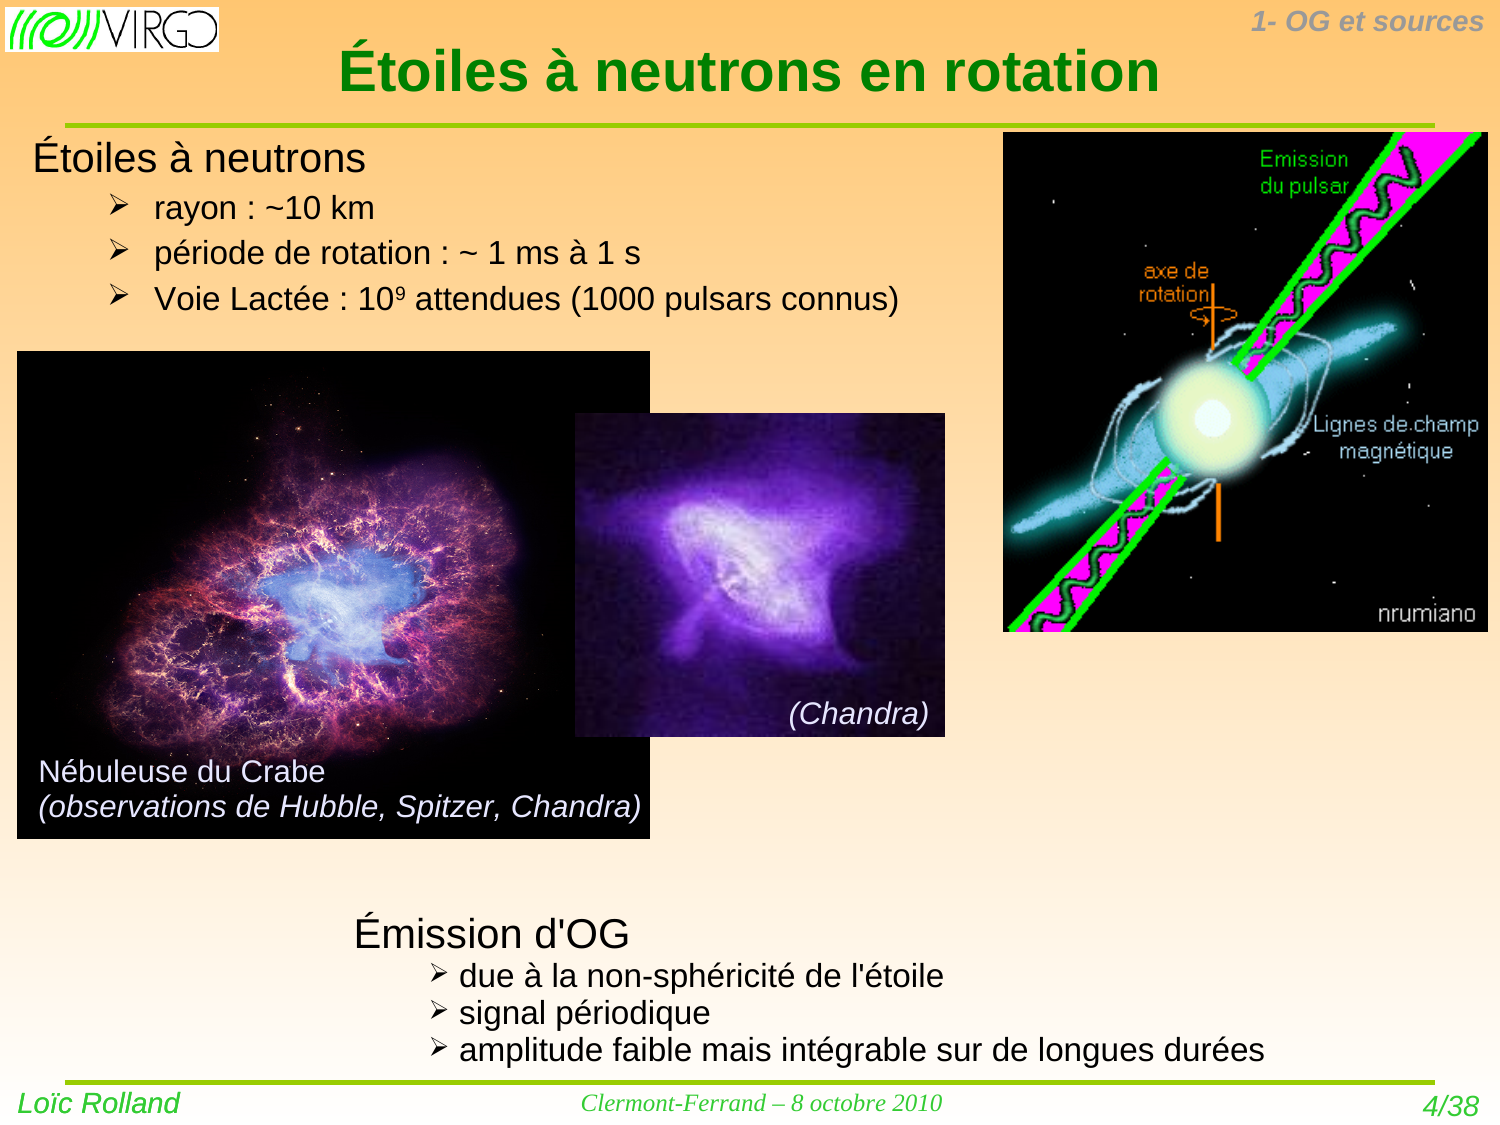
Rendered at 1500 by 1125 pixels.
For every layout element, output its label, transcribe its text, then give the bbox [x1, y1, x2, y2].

title Étoiles à neutrons en rotation [75, 7, 1426, 127]
text_box Émission d'OG due à la non-sphéricité de l'étoile signal périodique amplitude faible mais intégrable sur de longues durées [338, 903, 1282, 1077]
picture [5, 7, 75, 52]
text_box Nébuleuse du Crabe (observations de Hubble, Spitzer, Chandra) [23, 747, 657, 832]
picture [1003, 132, 1488, 632]
picture [17, 413, 945, 839]
text_box (Chandra) [773, 688, 945, 739]
text_box 1- OG et sources [1122, 0, 1500, 46]
list Étoiles à neutrons rayon : ~10 km période de rotation : ~ 1 ms à 1 s Voie Lactée : 109 attendues (1000 pulsars connus) [17, 127, 1459, 551]
